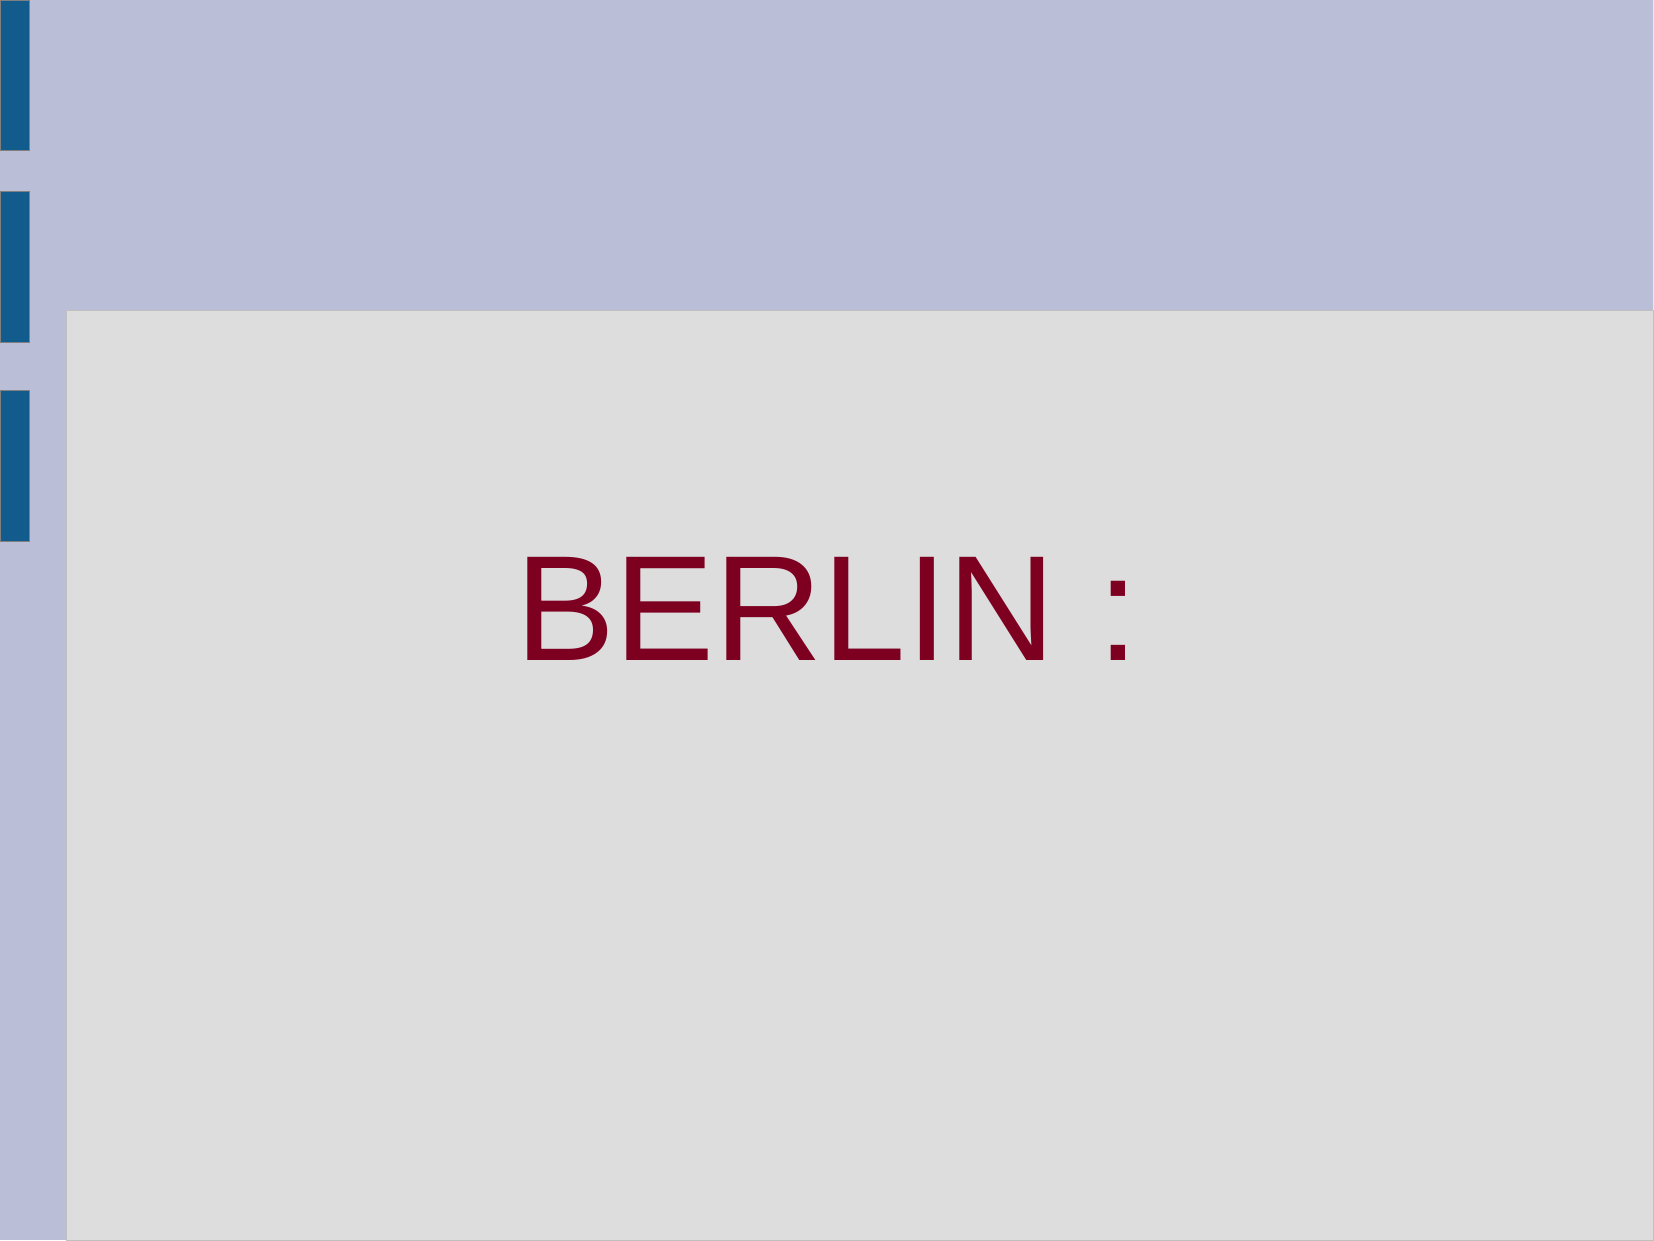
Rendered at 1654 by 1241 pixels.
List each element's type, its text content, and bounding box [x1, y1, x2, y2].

subtitle BERLIN : [121, 91, 1534, 1126]
